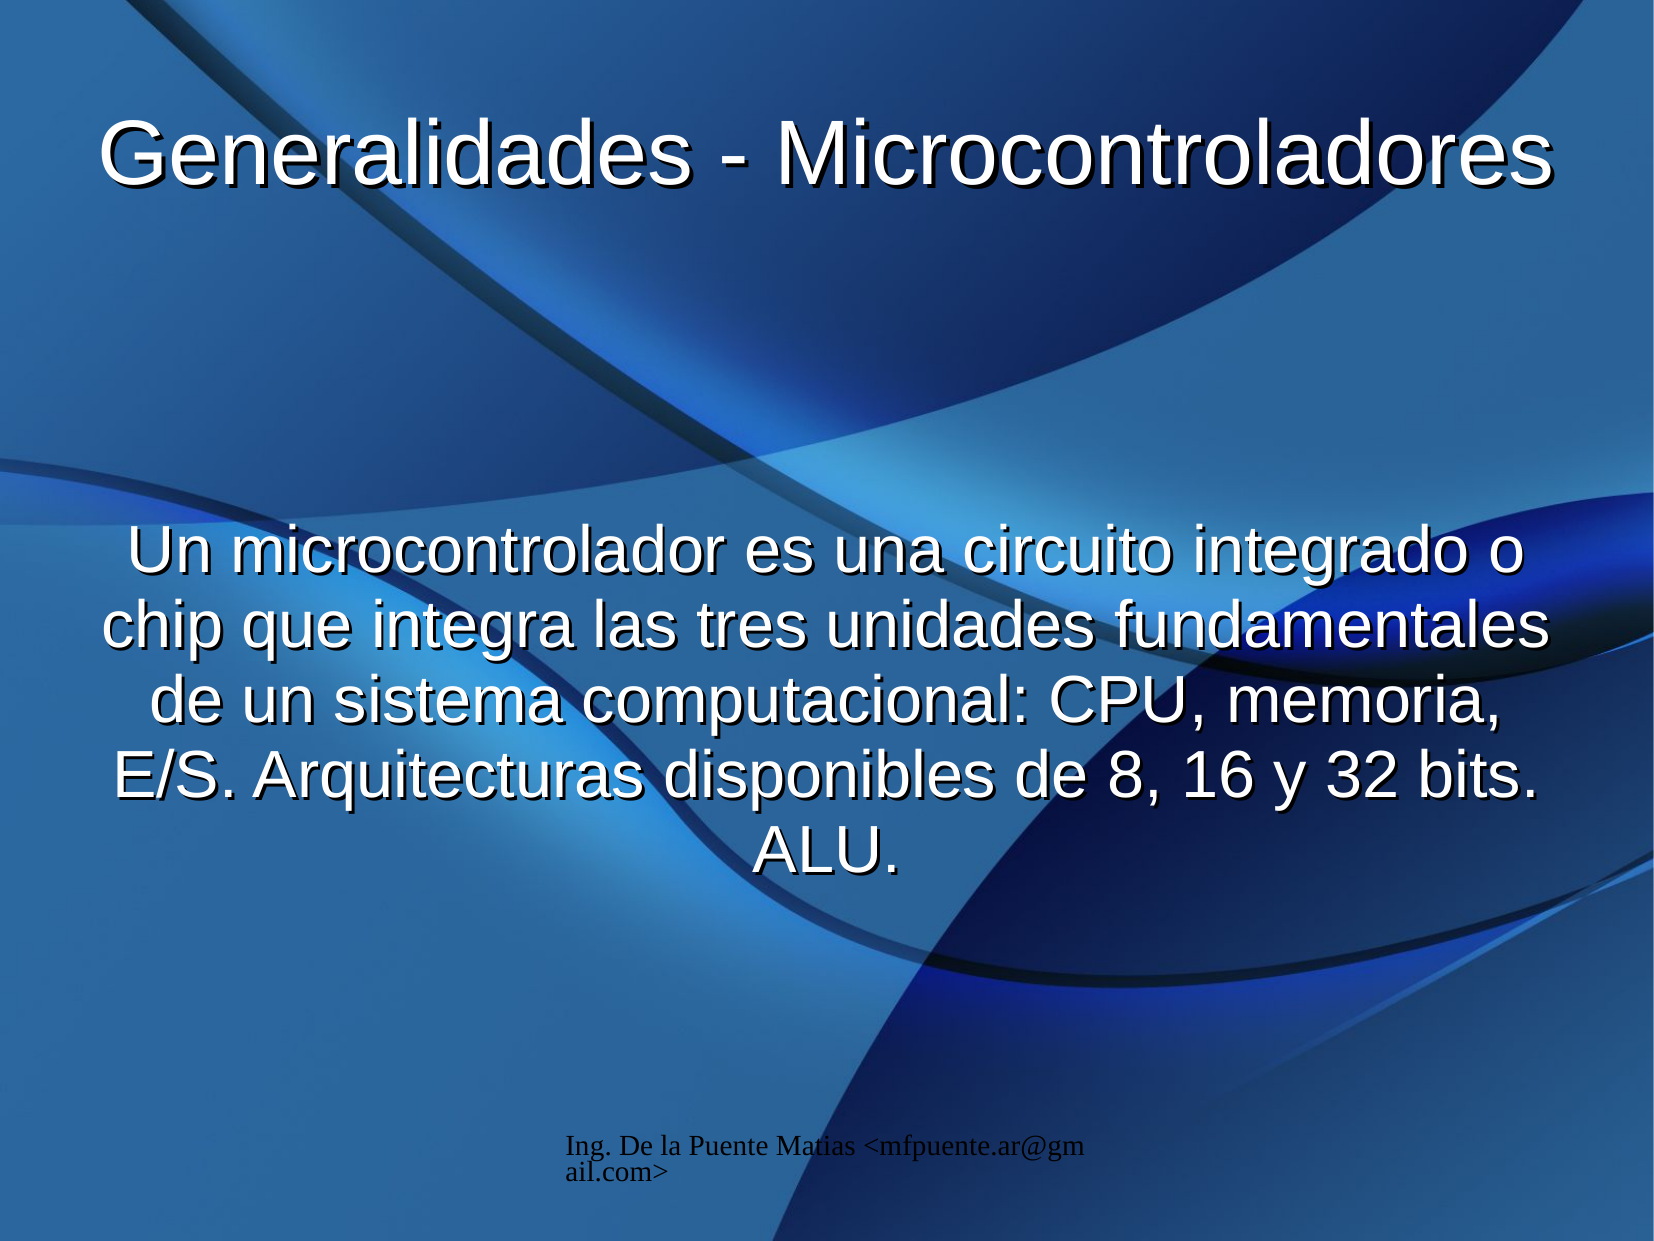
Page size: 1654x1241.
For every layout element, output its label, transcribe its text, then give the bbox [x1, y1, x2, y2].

picture [0, 0, 1654, 1241]
title Generalidades - Microcontroladores [82, 49, 1571, 257]
subtitle Un microcontrolador es una circuito integrado o chip que integra las tres unidades fundamentales de un sistema computacional: CPU, memoria, E/S. Arquitecturas disponibles de 8, 16 y 32 bits. ALU. [82, 290, 1571, 1109]
